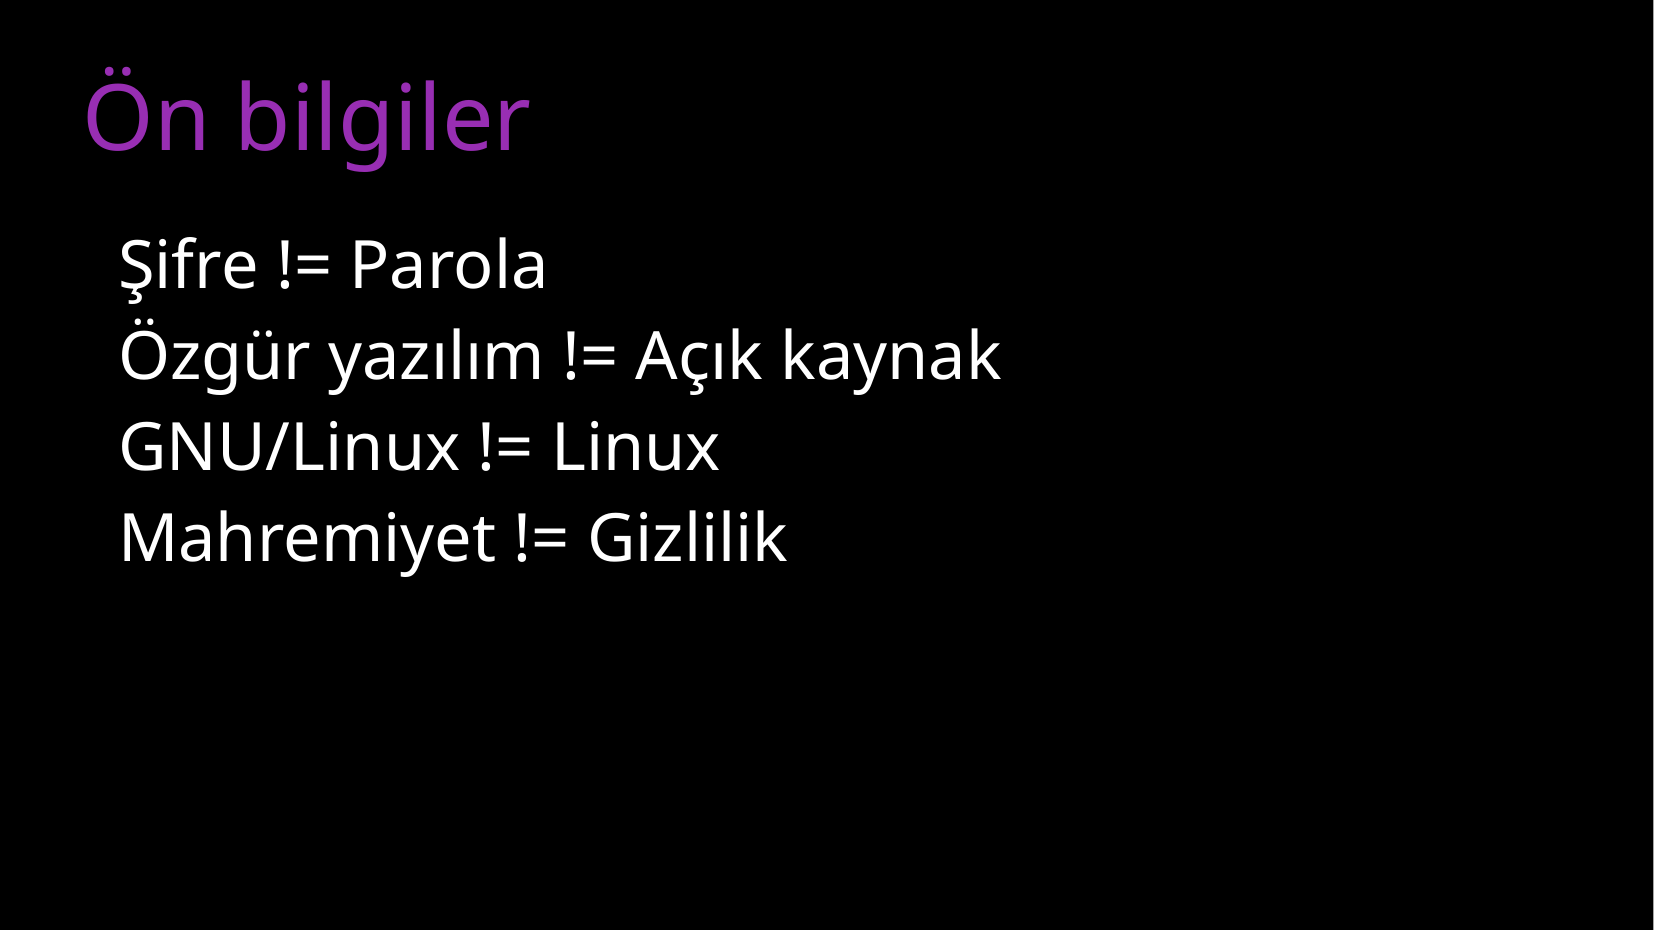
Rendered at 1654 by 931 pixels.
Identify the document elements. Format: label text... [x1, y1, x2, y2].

title Ön bilgiler [82, 37, 1571, 193]
subtitle Şifre != Parola Özgür yazılım != Açık kaynak GNU/Linux != Linux Mahremiyet != Gizlilik [82, 217, 1571, 758]
